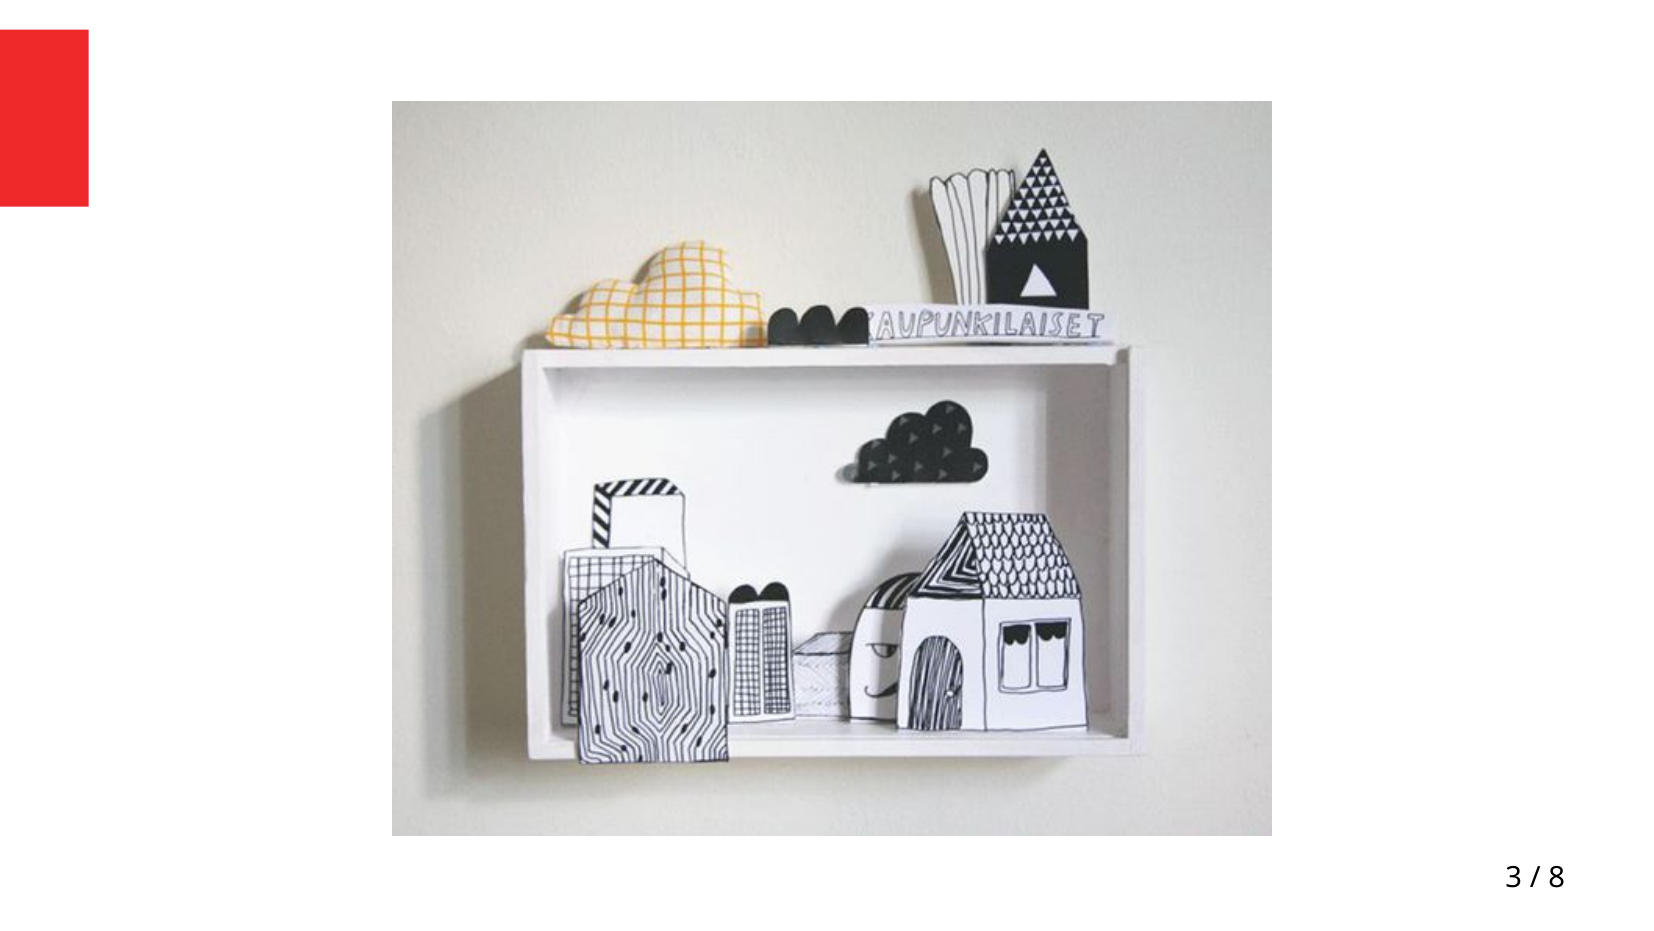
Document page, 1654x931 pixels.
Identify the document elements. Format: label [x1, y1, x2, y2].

picture [392, 101, 1272, 836]
